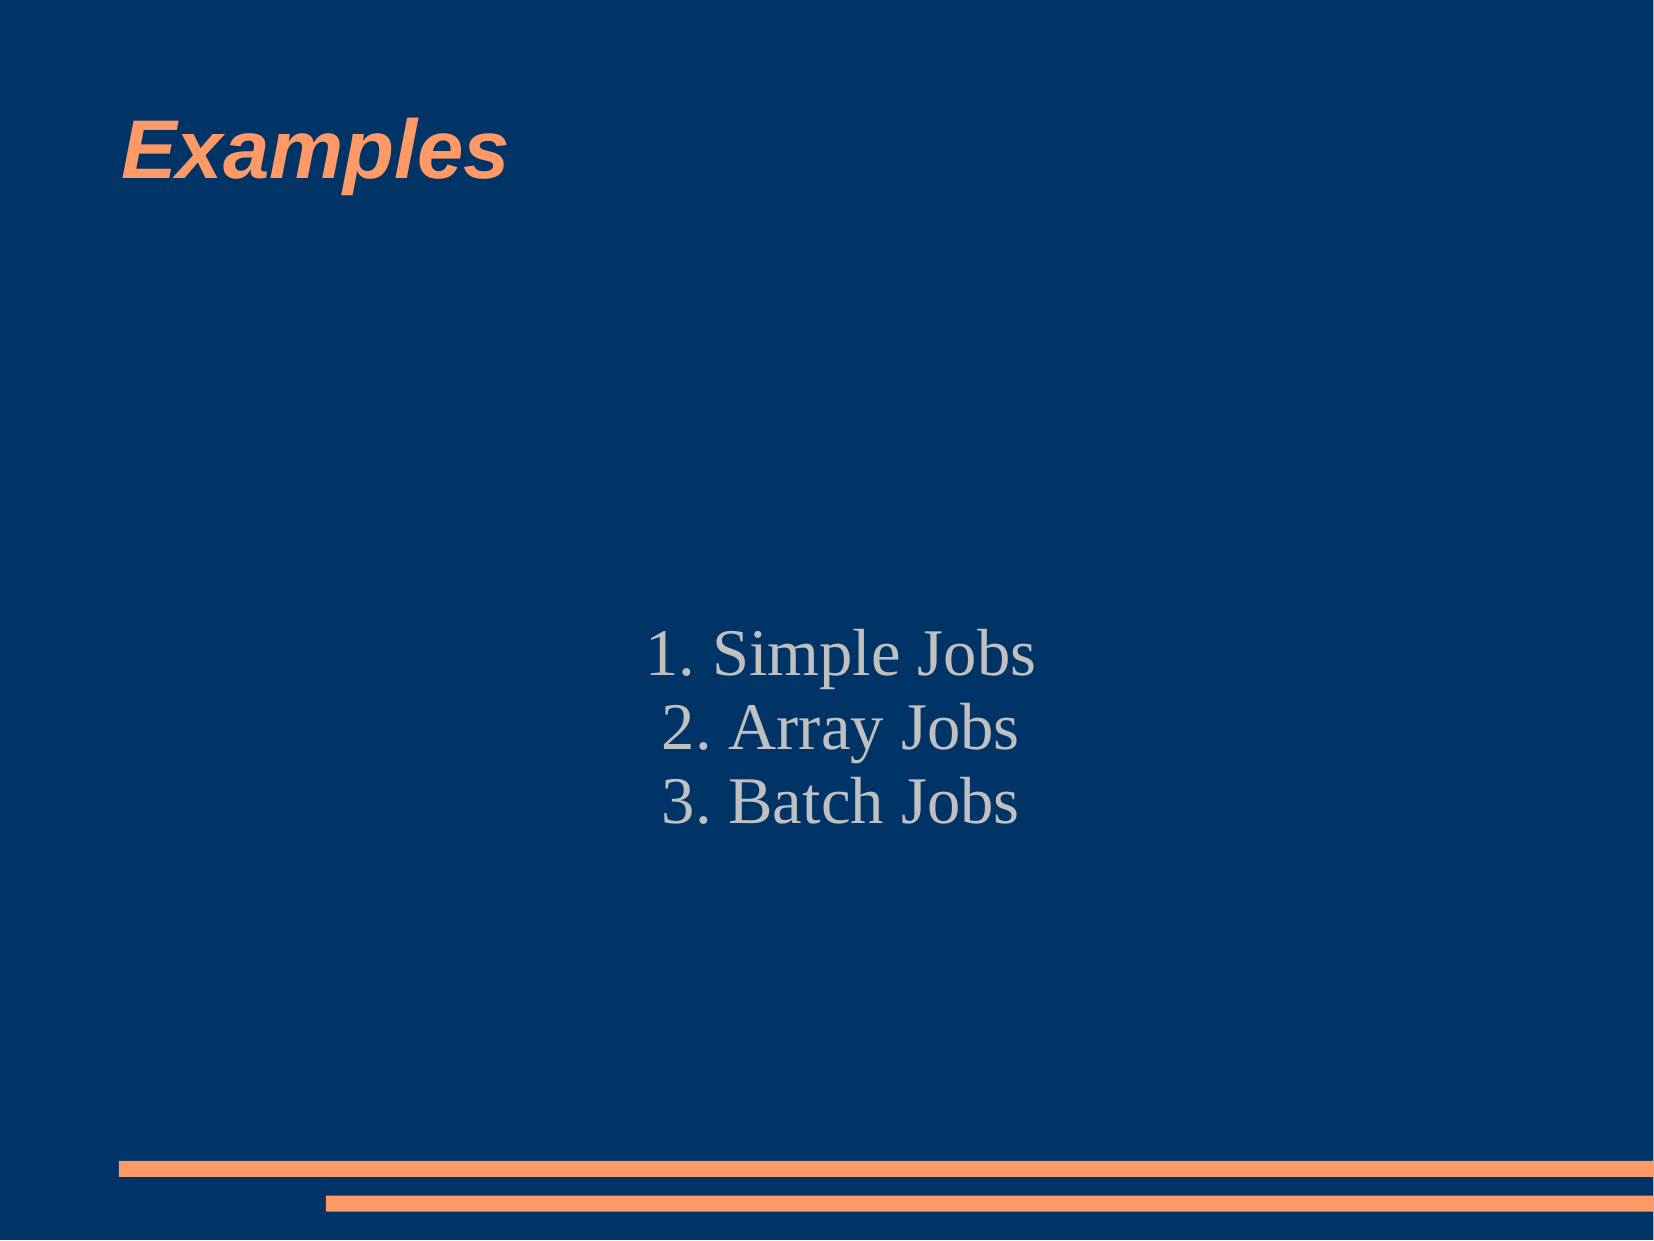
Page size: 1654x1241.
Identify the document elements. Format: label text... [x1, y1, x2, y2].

subtitle 1. Simple Jobs 2. Array Jobs 3. Batch Jobs [121, 322, 1561, 1133]
title Examples [121, 46, 1534, 254]
